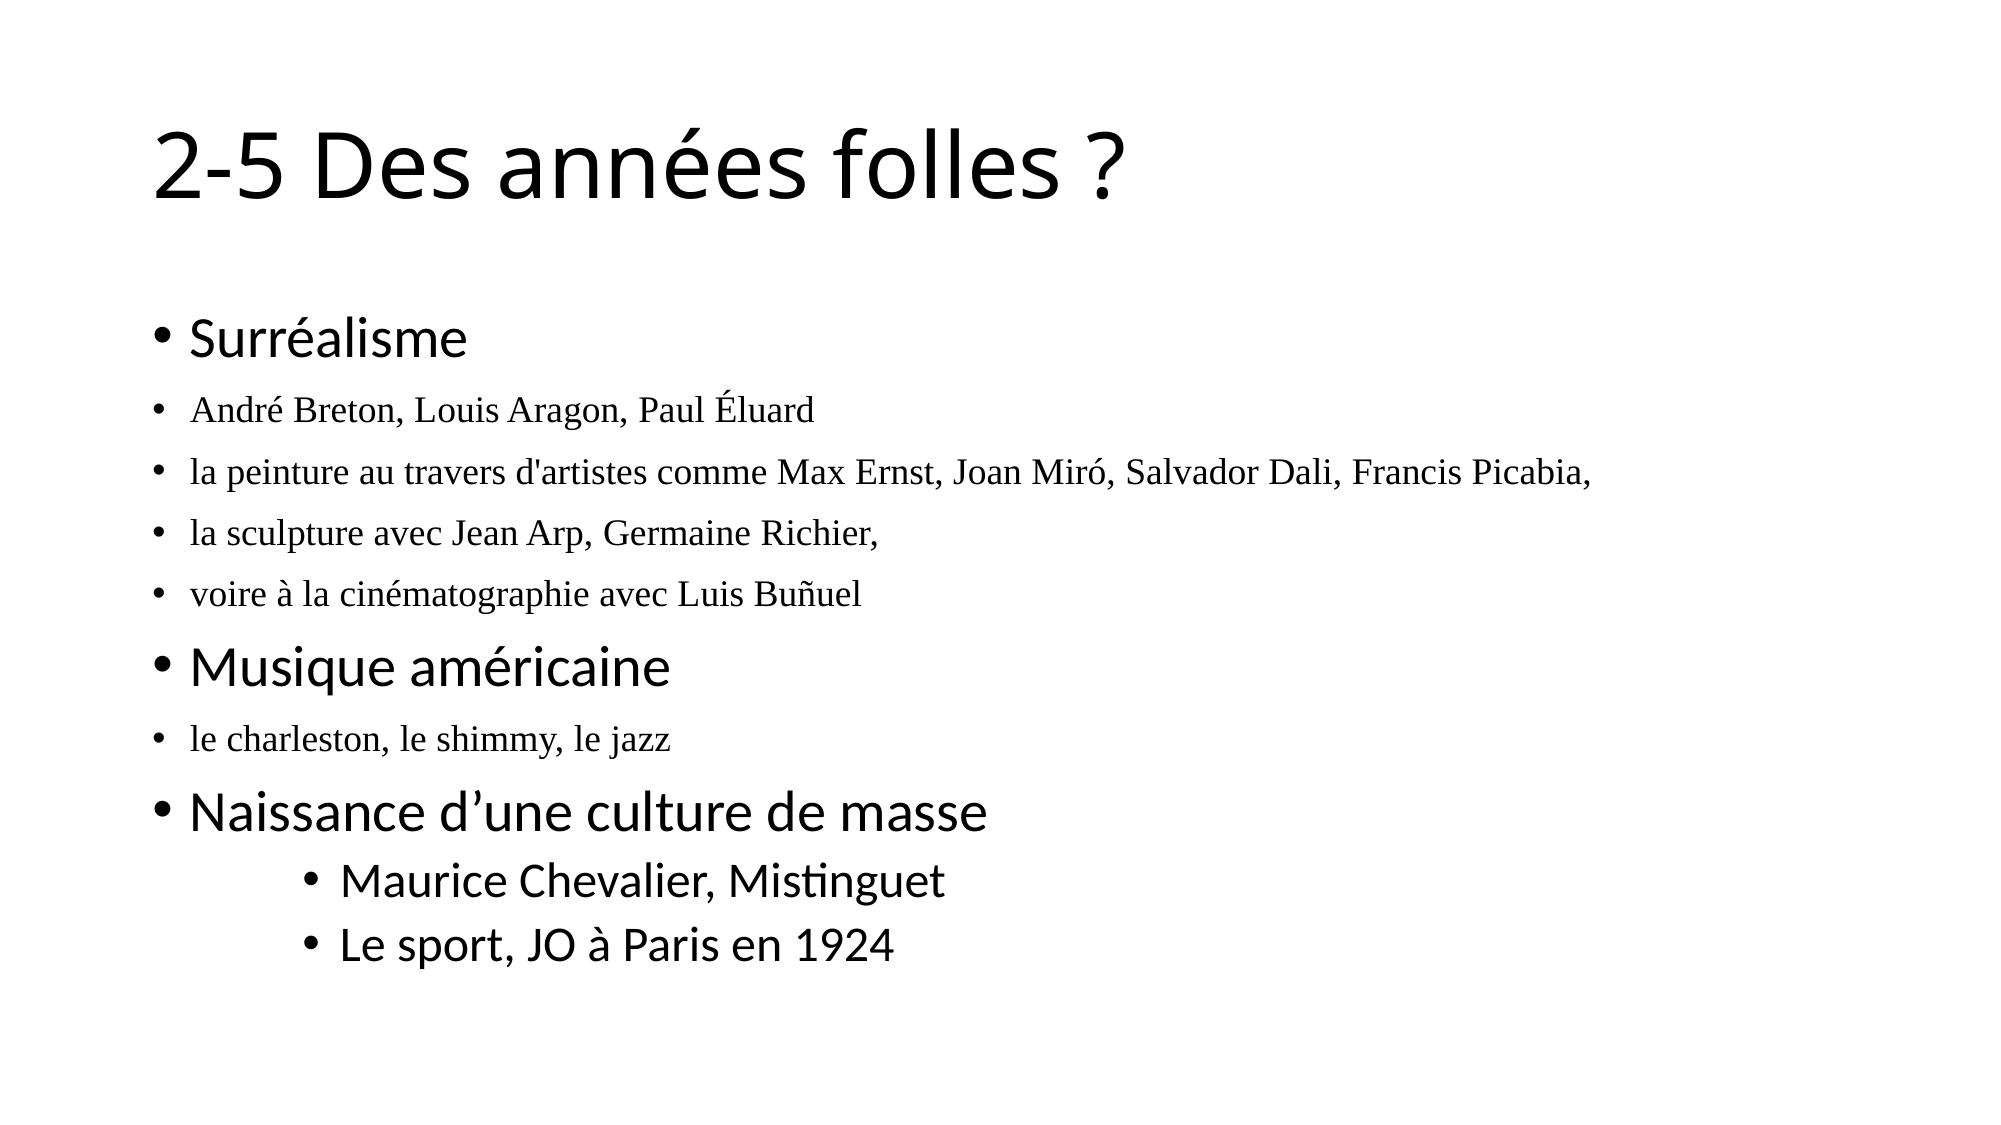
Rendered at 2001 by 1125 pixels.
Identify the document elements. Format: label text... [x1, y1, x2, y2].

list Surréalisme André Breton, Louis Aragon, Paul Éluard la peinture au travers d'artistes comme Max Ernst, Joan Miró, Salvador Dali, Francis Picabia, la sculpture avec Jean Arp, Germaine Richier, voire à la cinématographie avec Luis Buñuel Musique américaine le charleston, le shimmy, le jazz Naissance d’une culture de masse Maurice Chevalier, Mistinguet Le sport, JO à Paris en 1924 [137, 299, 1863, 1014]
title 2-5 Des années folles ? [137, 59, 1863, 278]
